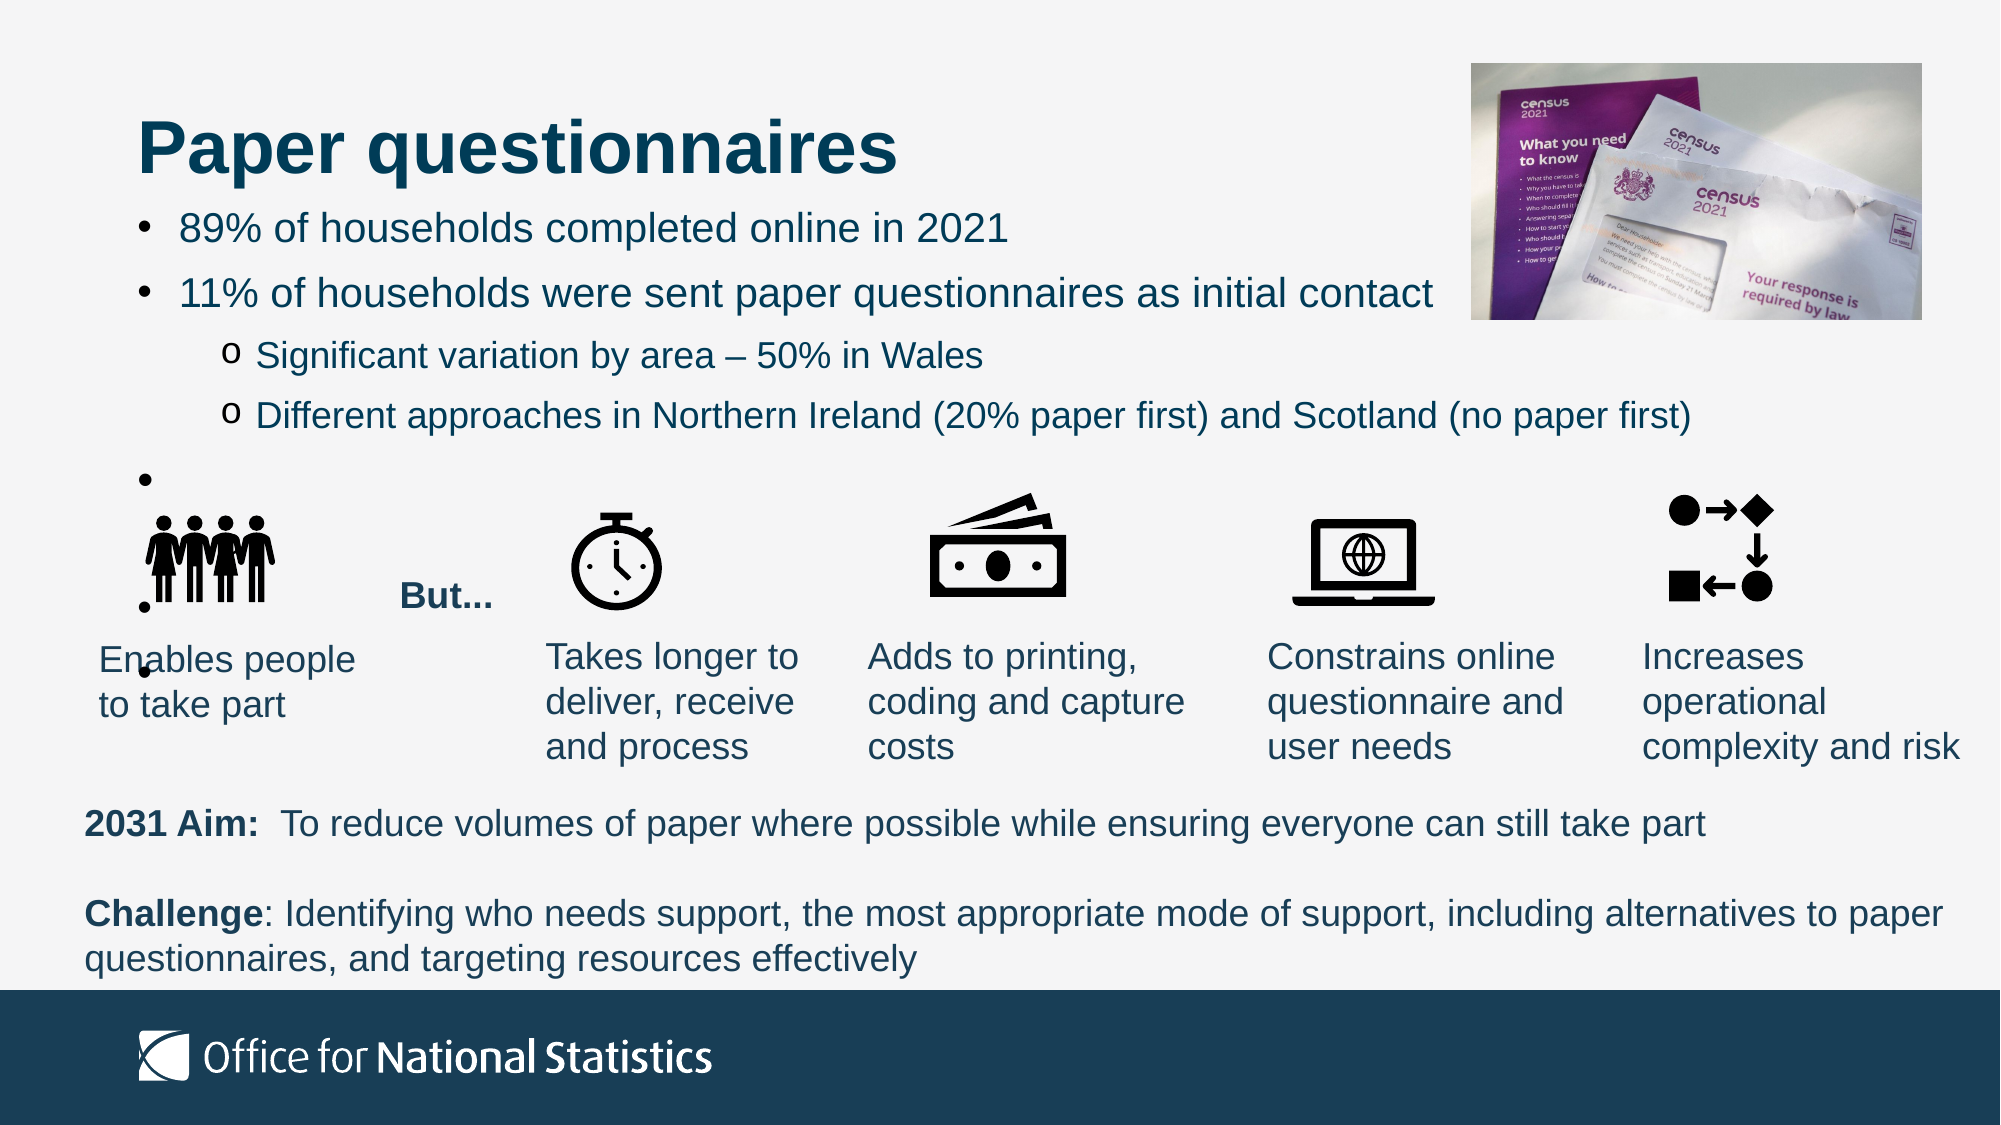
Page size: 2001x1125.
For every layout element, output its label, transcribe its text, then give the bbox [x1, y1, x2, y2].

text_box Takes longer to deliver, receive and process [545, 699, 819, 775]
list 89% of households completed online in 2021 11% of households were sent paper questionnaires as initial contact Significant variation by area – 50% in Wales Different approaches in Northern Ireland (20% paper first) and Scotland (no paper first) [137, 195, 1841, 699]
picture [1471, 63, 1922, 320]
text_box Adds to printing, coding and capture costs [867, 699, 1213, 775]
text_box Constrains online questionnaire and user needs [1267, 699, 1612, 775]
title Paper questionnaires [137, 105, 1863, 192]
text_box Increases operational complexity and risk [1642, 623, 1987, 775]
text_box Enables people to take part [98, 626, 400, 733]
text_box 2031 Aim: To reduce volumes of paper where possible while ensuring everyone can still take part Challenge: Identifying who needs support, the most appropriate mode of support, including alternatives to paper questionnaires, and targeting resources effectively [84, 789, 1996, 987]
